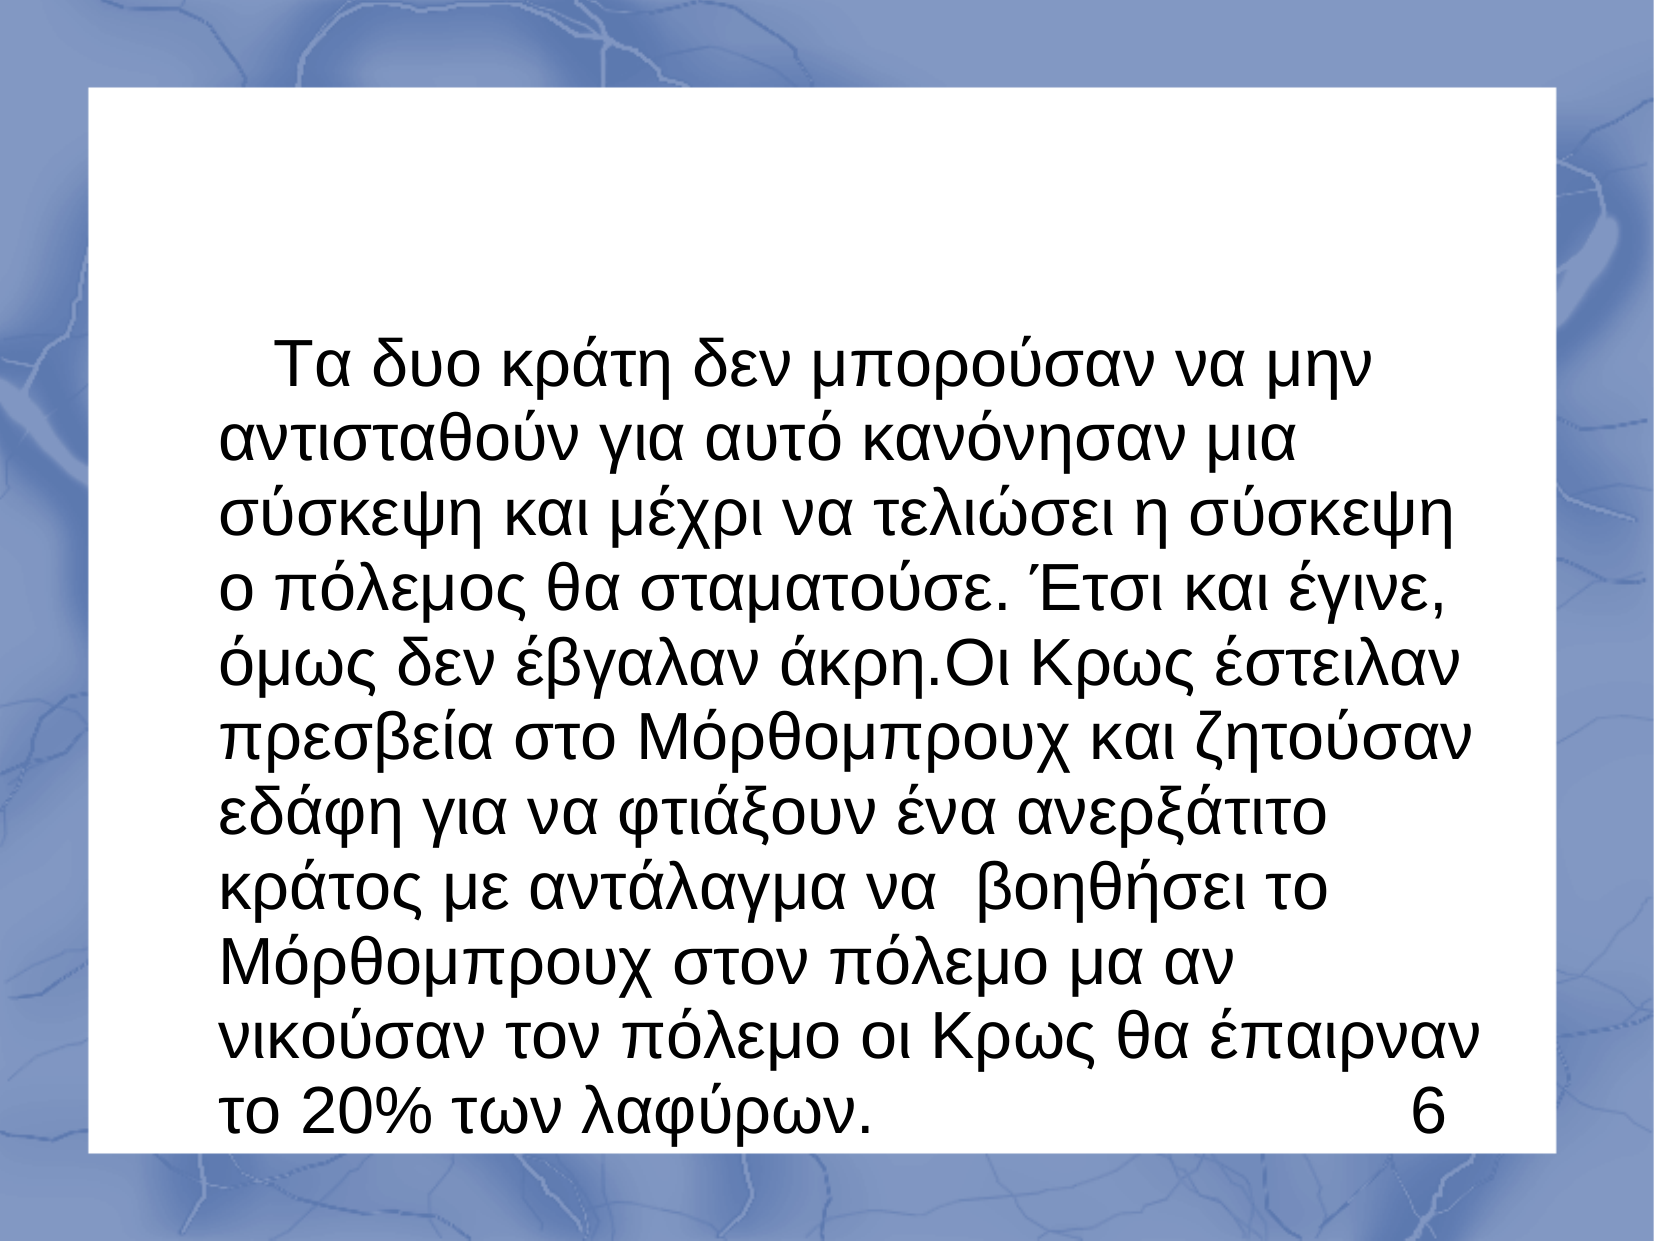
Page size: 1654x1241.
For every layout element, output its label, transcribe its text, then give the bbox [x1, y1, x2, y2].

list Τα δυο κράτη δεν μπορούσαν να μην αντισταθούν για αυτό κανόνησαν μια σύσκεψη και μέχρι να τελιώσει η σύσκεψη ο πόλεμος θα σταματούσε. Έτσι και έγινε, όμως δεν έβγαλαν άκρη.Οι Κρως έστειλαν πρεσβεία στο Μόρθομπρουχ και ζητούσαν εδάφη για να φτιάξουν ένα ανερξάτιτο κράτος με αντάλαγμα να βοηθήσει το Μόρθομπρουχ στον πόλεμο μα αν νικούσαν τον πόλεμο οι Κρως θα έπαιρναν το 20% των λαφύρων. 6 [147, 325, 1506, 1149]
picture [0, 0, 1654, 1241]
